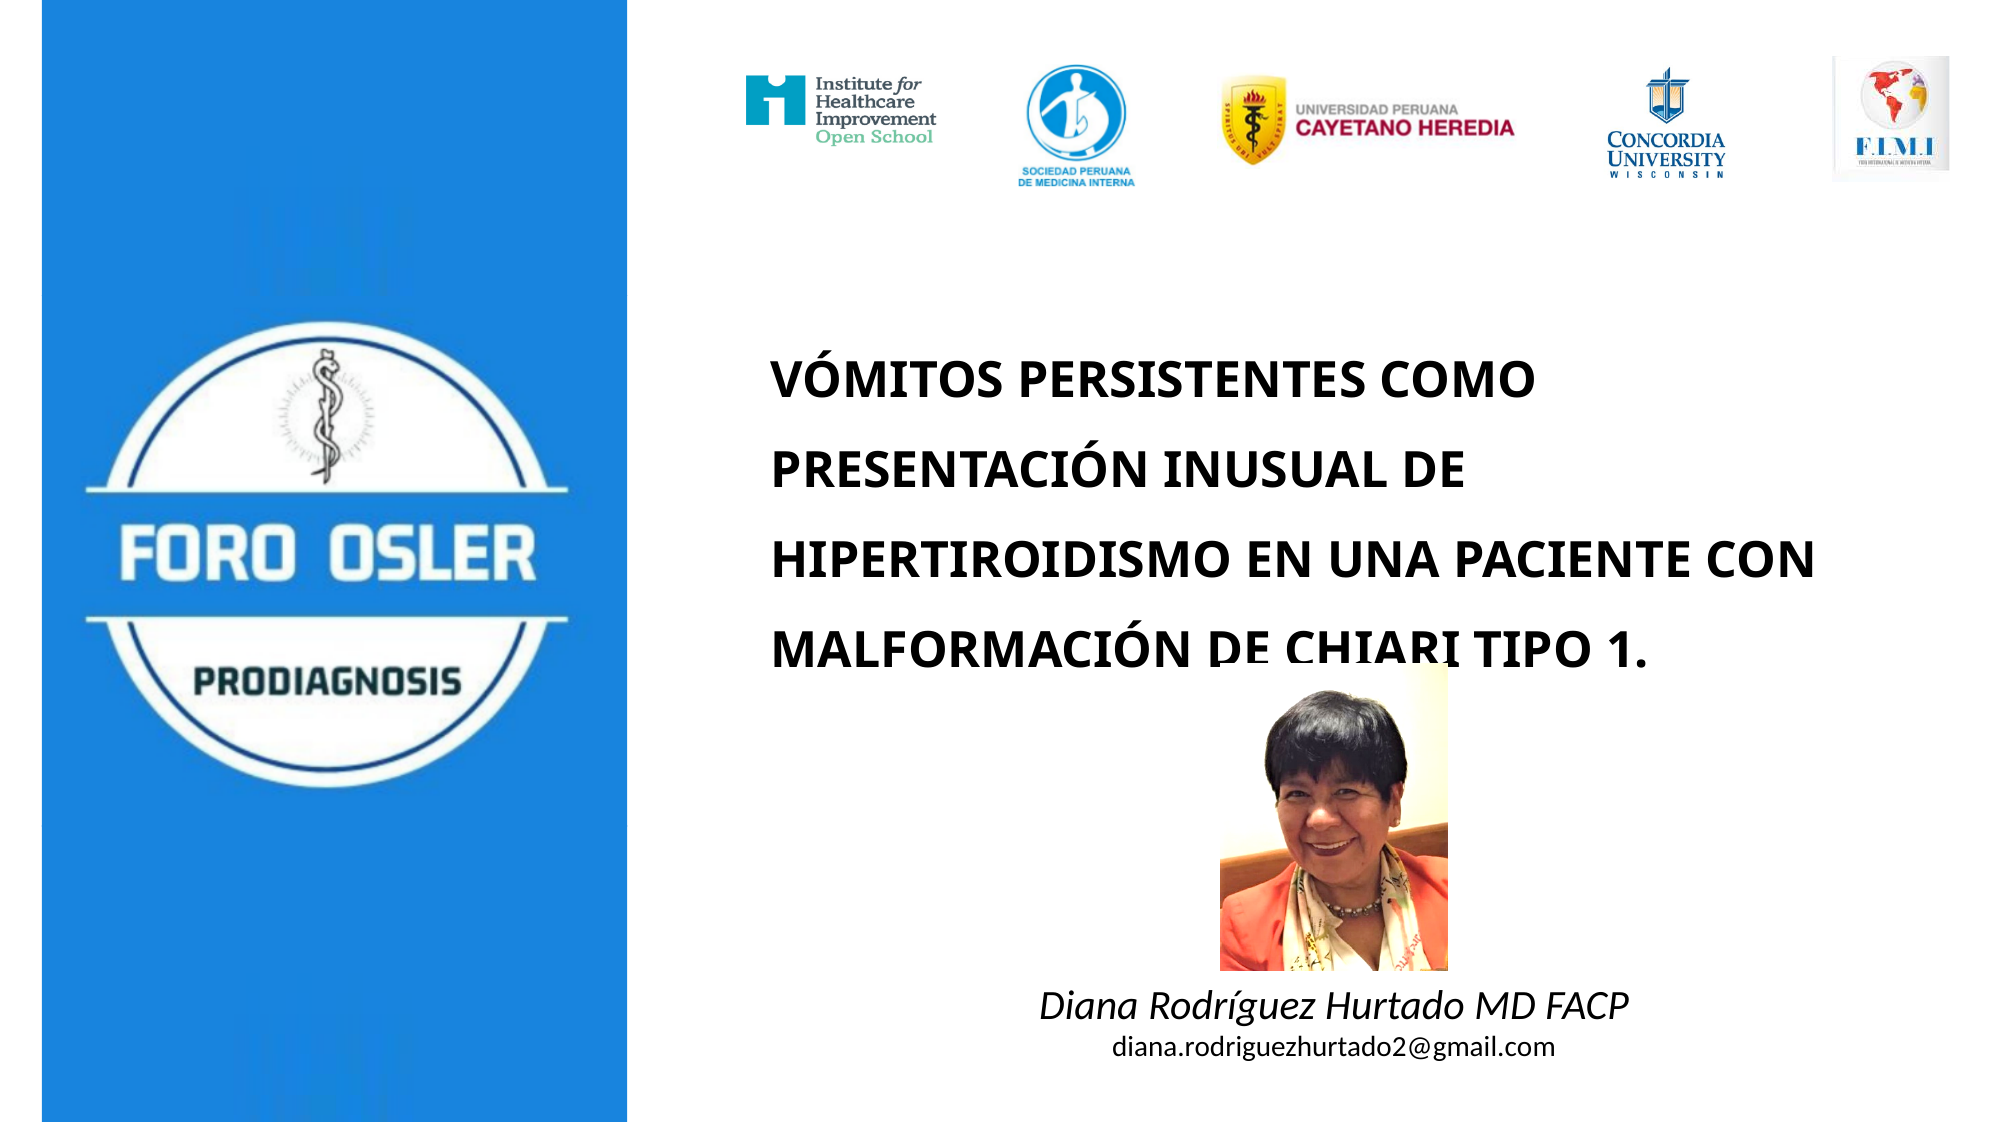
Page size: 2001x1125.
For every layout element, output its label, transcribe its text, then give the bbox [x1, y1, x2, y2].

title VÓMITOS PERSISTENTES COMO PRESENTACIÓN INUSUAL DE HIPERTIROIDISMO EN UNA PACIENTE CON MALFORMACIÓN DE CHIARI TIPO 1. [755, 309, 1920, 564]
picture [1018, 64, 1136, 187]
picture [1832, 56, 1950, 182]
picture [41, 0, 628, 1122]
picture [746, 56, 938, 165]
picture [1600, 62, 1733, 189]
picture [1217, 72, 1520, 169]
picture [1220, 663, 1448, 971]
text_box Diana Rodríguez Hurtado MD FACP diana.rodriguezhurtado2@gmail.com [877, 970, 1792, 1121]
